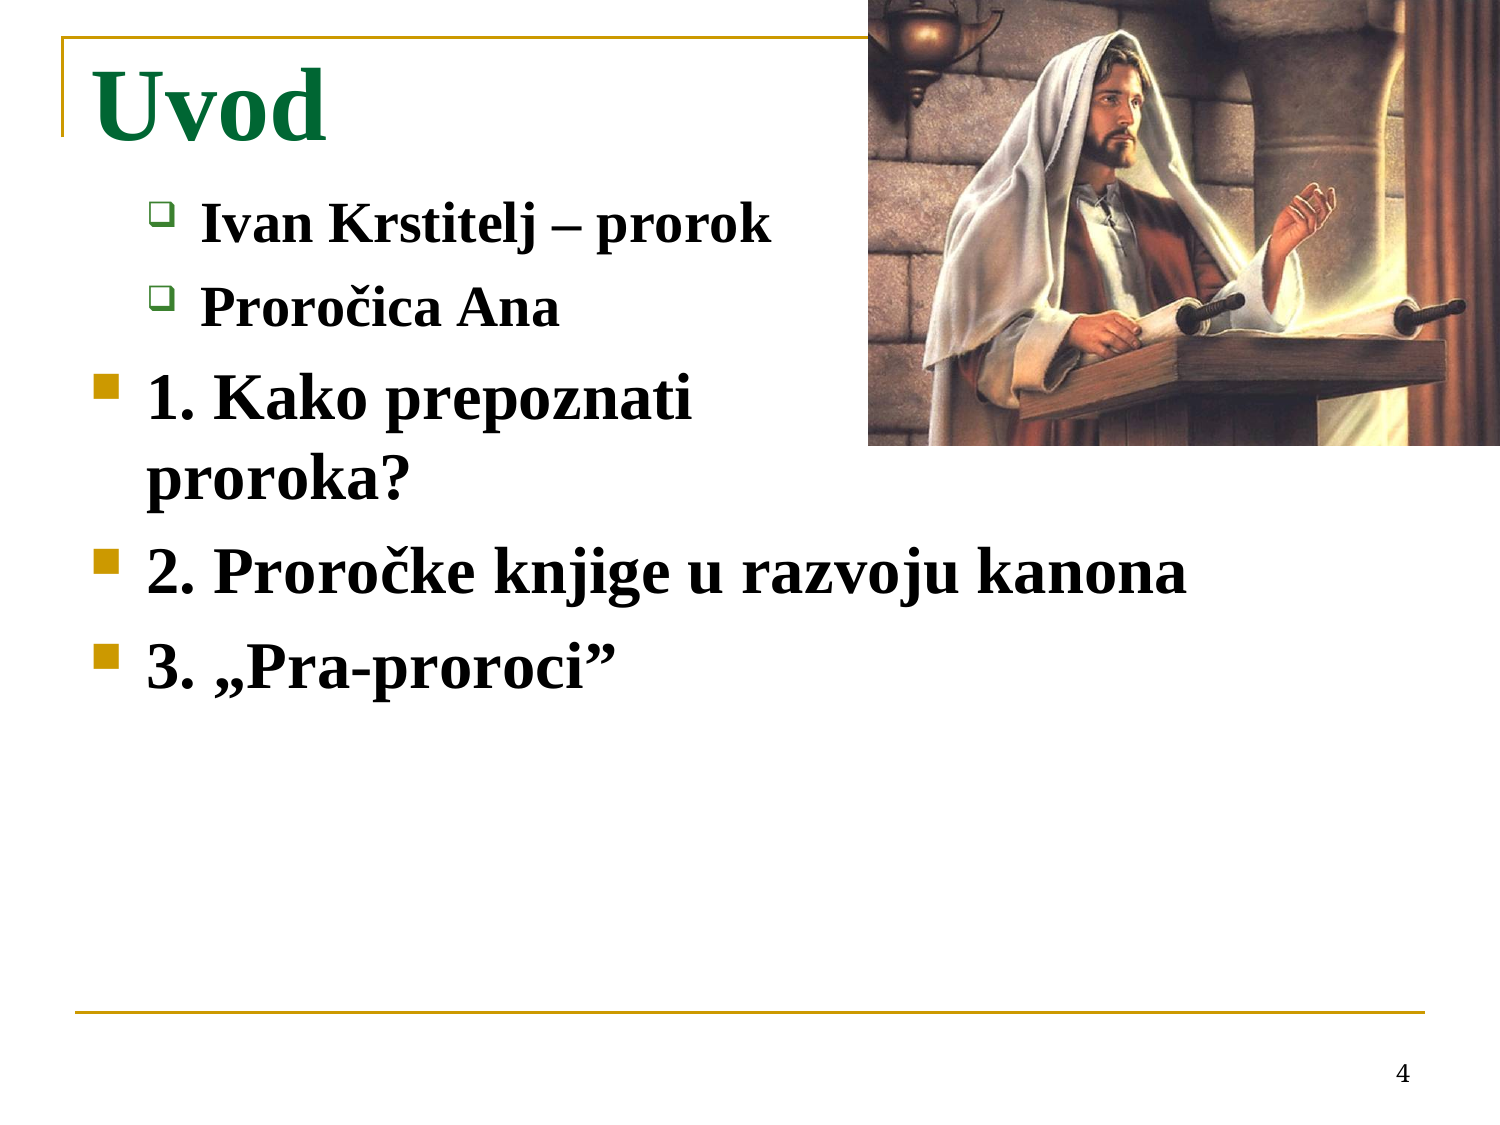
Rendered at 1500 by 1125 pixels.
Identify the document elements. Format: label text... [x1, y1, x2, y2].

list Ivan Krstitelj – prorok Proročica Ana 1. Kako prepoznati proroka? 2. Proročke knjige u razvoju kanona 3. „Pra-proroci” [75, 177, 1426, 1006]
text_box <number> [1074, 1024, 1426, 1100]
title Uvod [75, 28, 868, 177]
picture [868, 0, 1500, 446]
